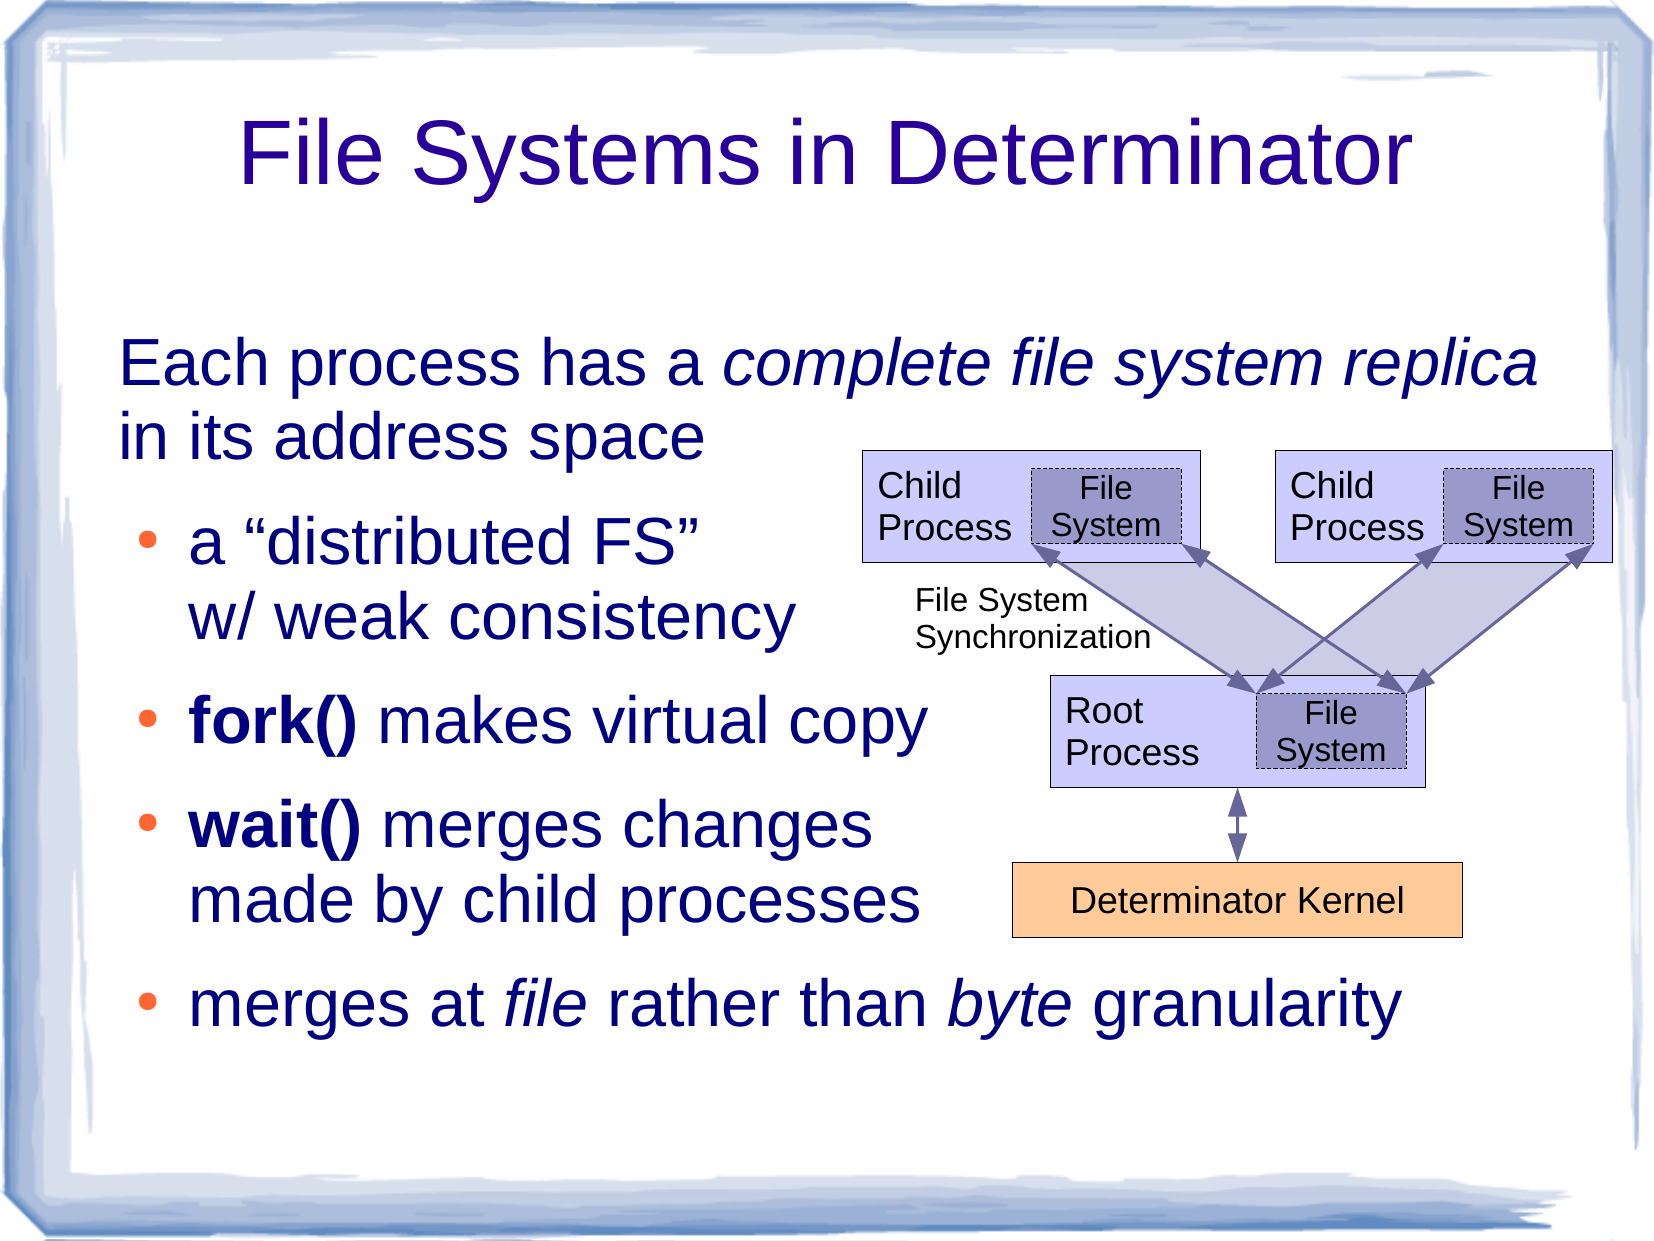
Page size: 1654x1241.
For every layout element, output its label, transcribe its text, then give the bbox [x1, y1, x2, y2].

title File Systems in Determinator [82, 56, 1571, 250]
text_box [1538, 450, 1613, 563]
text_box File System [1538, 468, 1594, 544]
text_box [1284, 642, 1399, 693]
text_box [1126, 544, 1320, 675]
text_box Root Process [1050, 675, 1313, 788]
text_box File System [1313, 693, 1407, 769]
text_box File System [1126, 468, 1182, 544]
text_box File System Synchronization [900, 562, 1182, 676]
text_box [1126, 450, 1201, 548]
text_box Child Process [1275, 450, 1538, 563]
text_box [1329, 544, 1590, 692]
text_box Determinator Kernel [1012, 862, 1463, 938]
text_box Child Process [862, 450, 1126, 563]
list Each process has a complete file system replica in its address space a “distributed FS” w/ weak consistency fork() makes virtual copy wait() merges changes made by child processes merges at file rather than byte granularity [118, 324, 1571, 1144]
text_box [1313, 687, 1426, 788]
picture [0, 0, 1654, 1241]
